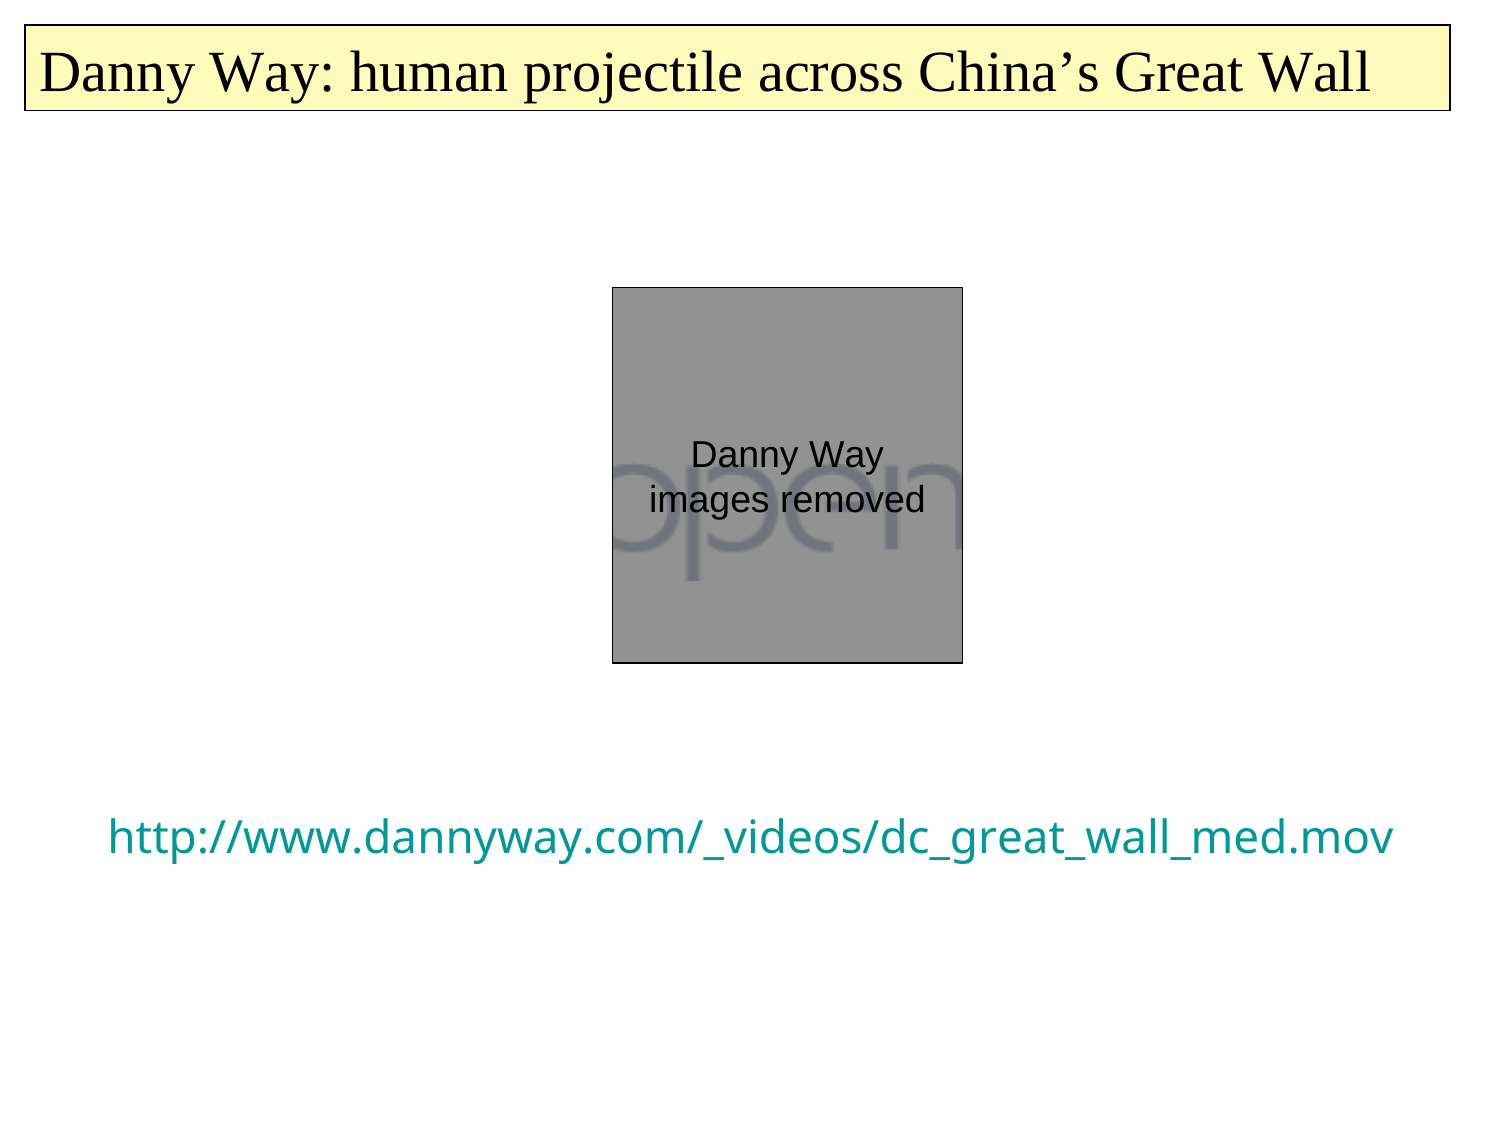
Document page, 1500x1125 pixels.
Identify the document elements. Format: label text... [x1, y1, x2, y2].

text_box http://www.dannyway.com/_videos/dc_great_wall_med.mov [92, 799, 1410, 878]
text_box Danny Way: human projectile across China’s Great Wall [24, 24, 1451, 111]
text_box Danny Way images removed [612, 287, 963, 663]
